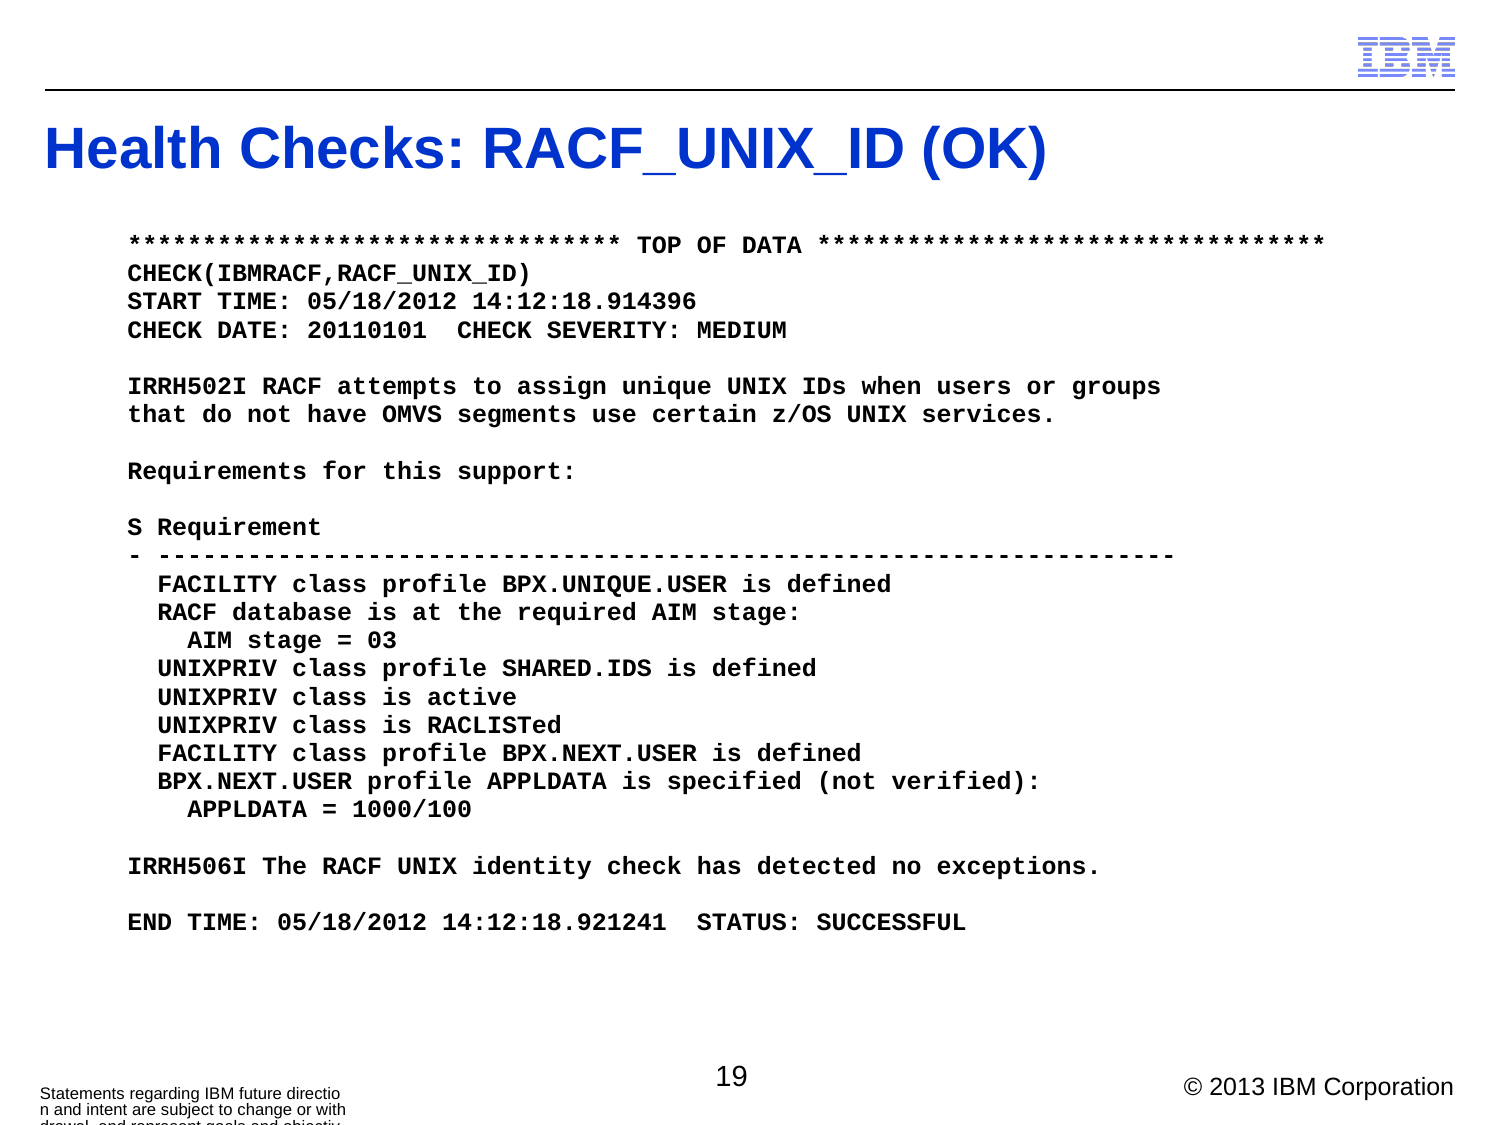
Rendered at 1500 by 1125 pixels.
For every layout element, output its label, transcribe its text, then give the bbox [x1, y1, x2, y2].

table_header ********************************* TOP OF DATA ********************************** CHECK(IBMRACF,RACF_UNIX_ID) START TIME: 05/18/2012 14:12:18.914396 CHECK DATE: 20110101 CHECK SEVERITY: MEDIUM IRRH502I RACF attempts to assign unique UNIX IDs when users or groups that do not have OMVS segments use certain z/OS UNIX services. Requirements for this support: S Requirement - -------------------------------------------------------------------- FACILITY class profile BPX.UNIQUE.USER is defined RACF database is at the required AIM stage: AIM stage = 03 UNIXPRIV class profile SHARED.IDS is defined UNIXPRIV class is active UNIXPRIV class is RACLISTed FACILITY class profile BPX.NEXT.USER is defined BPX.NEXT.USER profile APPLDATA is specified (not verified): APPLDATA = 1000/100 IRRH506I The RACF UNIX identity check has detected no exceptions. END TIME: 05/18/2012 14:12:18.921241 STATUS: SUCCESSFUL [113, 225, 1425, 1013]
title Health Checks: RACF_UNIX_ID (OK) [29, 89, 1455, 211]
picture [1358, 37, 1455, 77]
